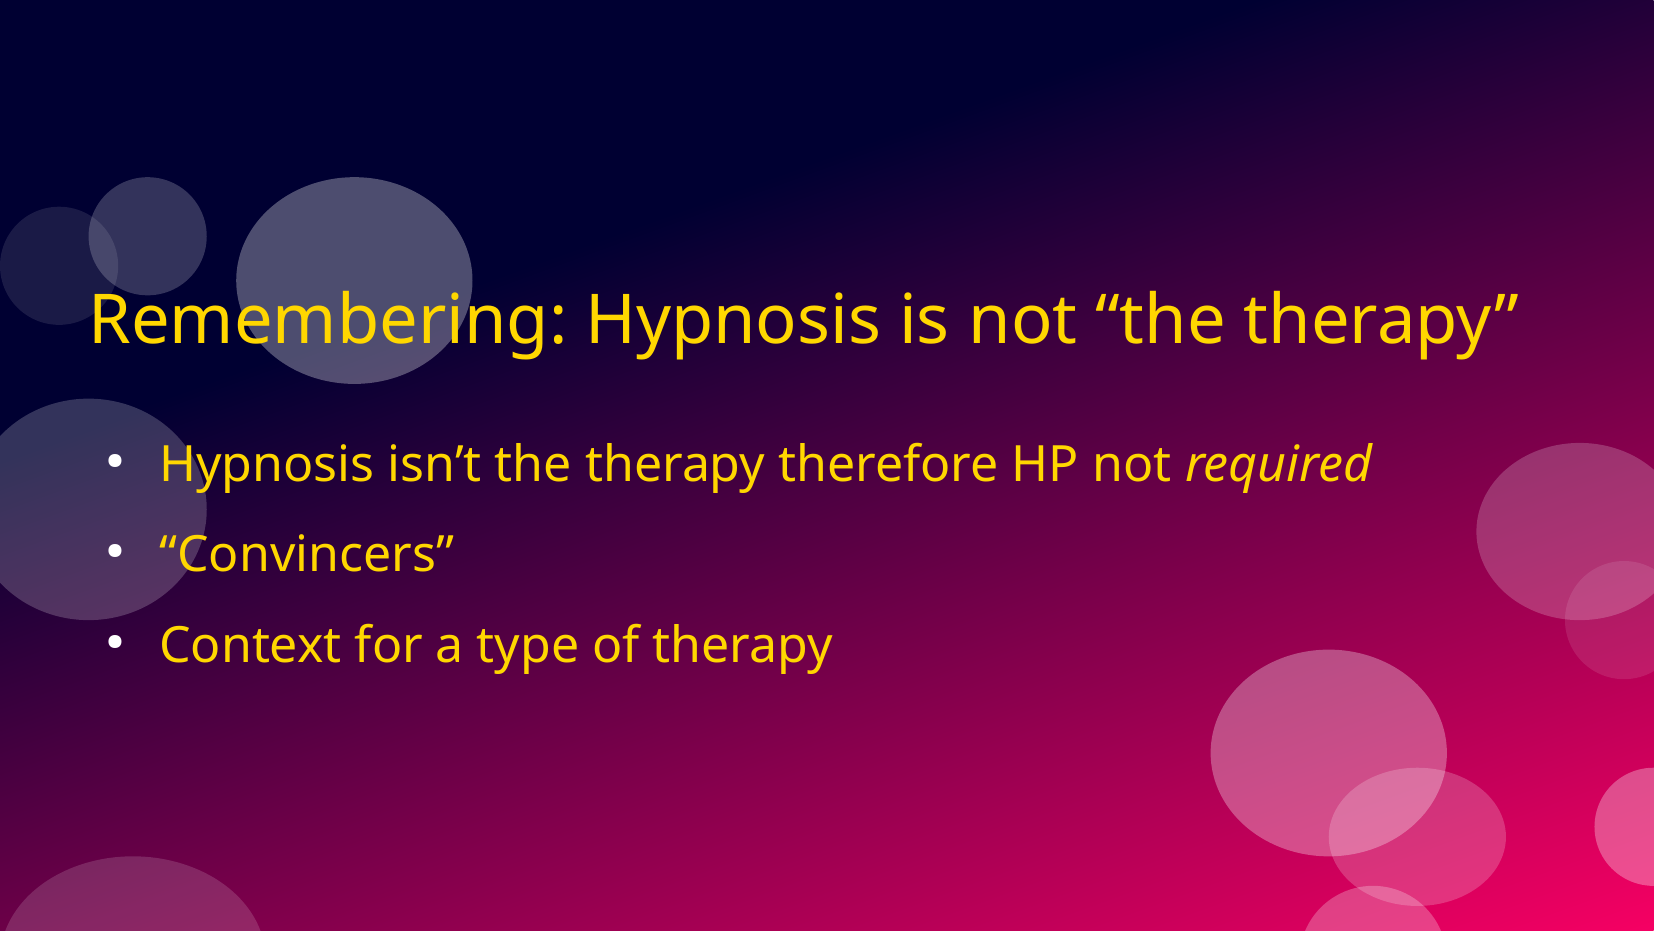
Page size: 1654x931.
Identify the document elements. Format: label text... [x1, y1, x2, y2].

title Remembering: Hypnosis is not “the therapy” [88, 236, 1565, 399]
list Hypnosis isn’t the therapy therefore HP not required “Convincers” Context for a type of therapy [88, 428, 1565, 783]
